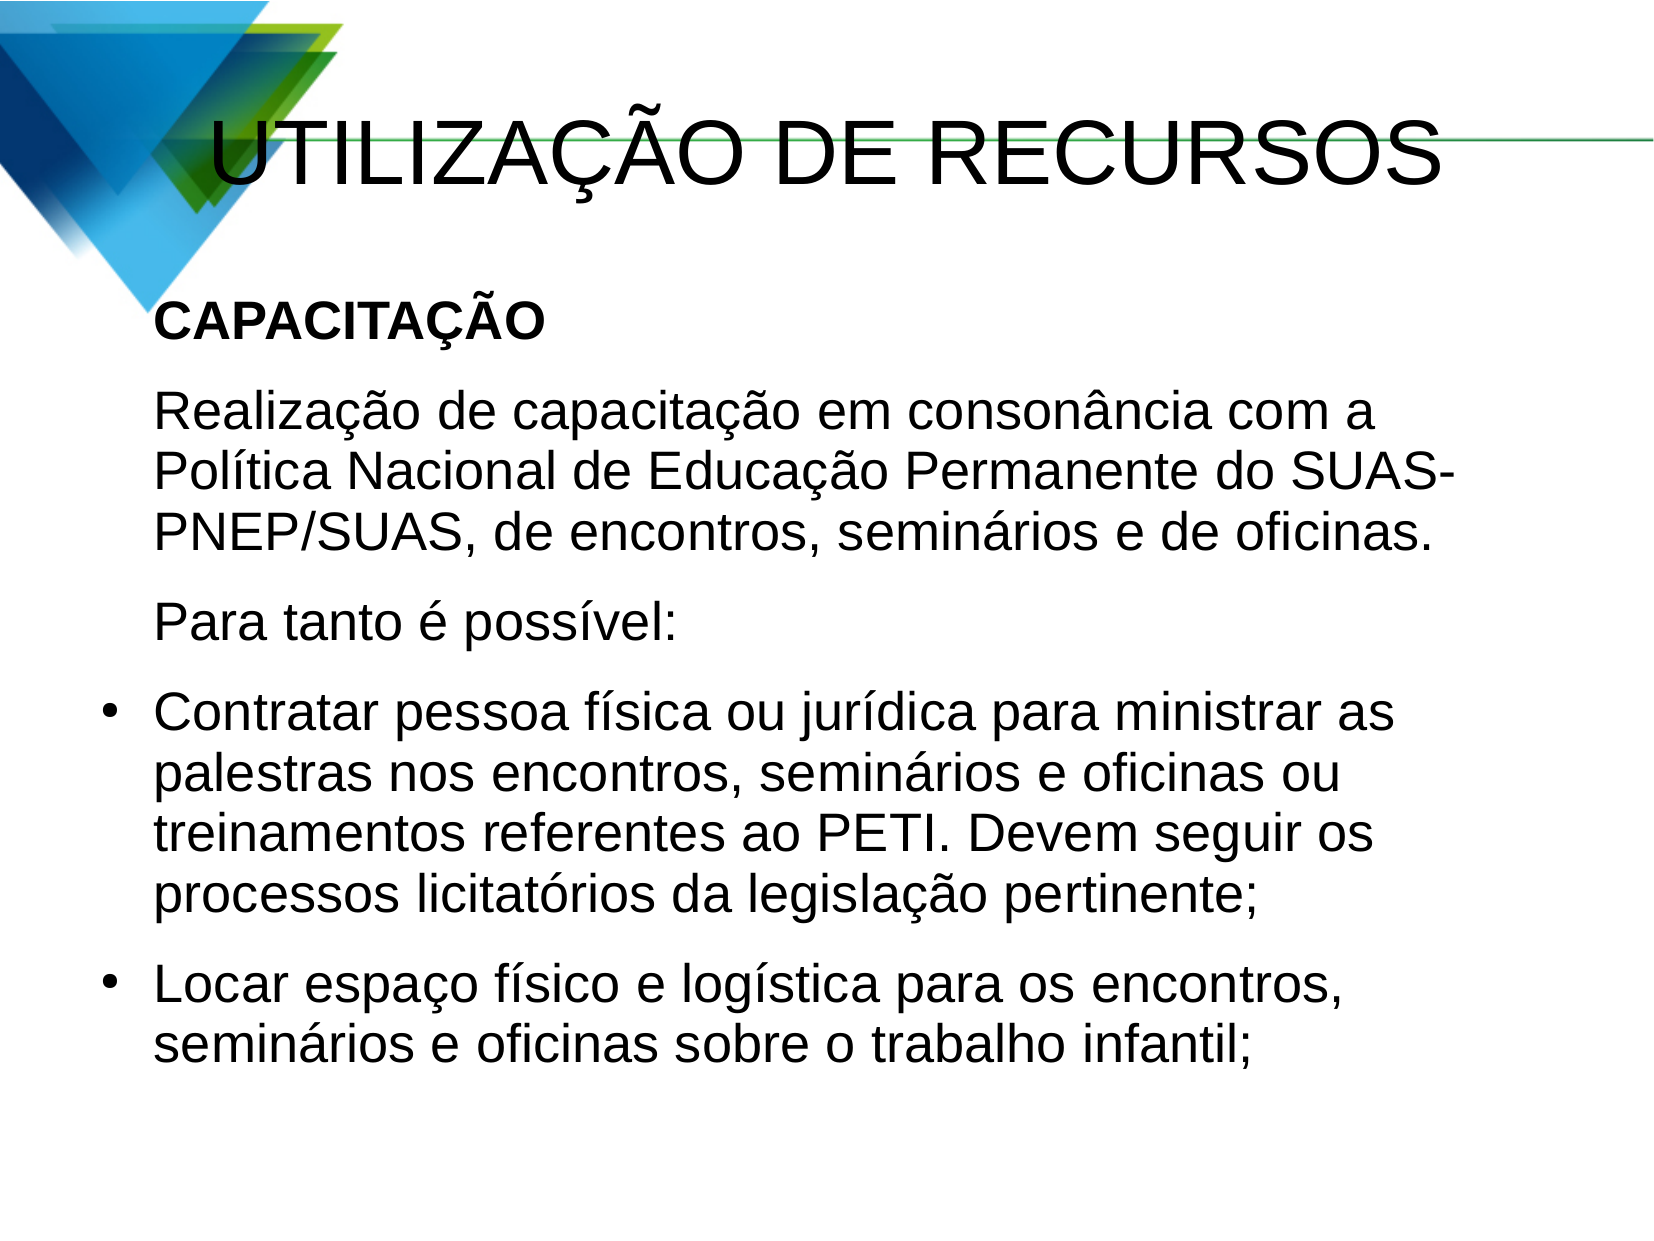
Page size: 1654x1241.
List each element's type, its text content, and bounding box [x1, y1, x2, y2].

list CAPACITAÇÃO Realização de capacitação em consonância com a Política Nacional de Educação Permanente do SUAS- PNEP/SUAS, de encontros, seminários e de oficinas. Para tanto é possível: Contratar pessoa física ou jurídica para ministrar as palestras nos encontros, seminários e oficinas ou treinamentos referentes ao PETI. Devem seguir os processos licitatórios da legislação pertinente; Locar espaço físico e logística para os encontros, seminários e oficinas sobre o trabalho infantil; [82, 290, 1538, 1109]
title UTILIZAÇÃO DE RECURSOS [82, 56, 1571, 250]
picture [0, 1, 1654, 1241]
